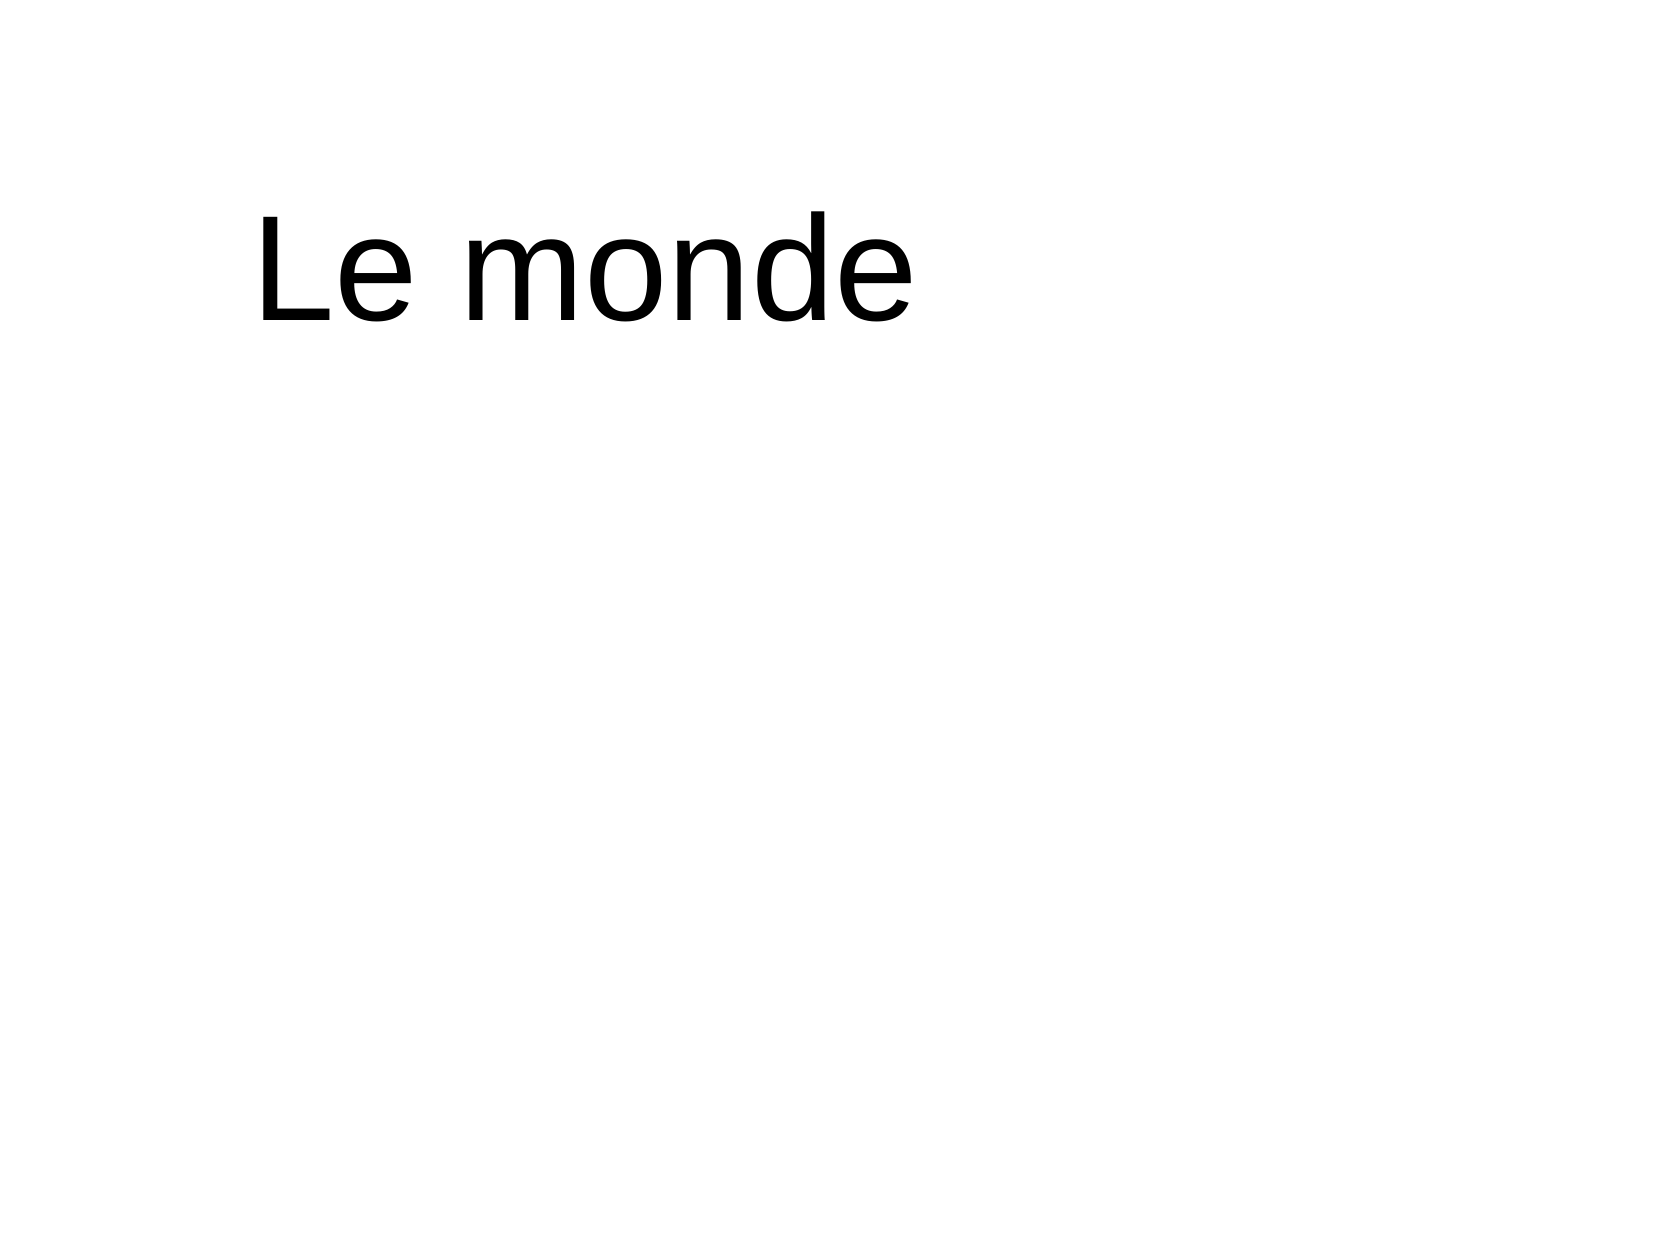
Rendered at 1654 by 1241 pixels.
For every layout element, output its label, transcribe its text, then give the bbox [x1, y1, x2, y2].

text_box Le monde [236, 177, 1152, 360]
